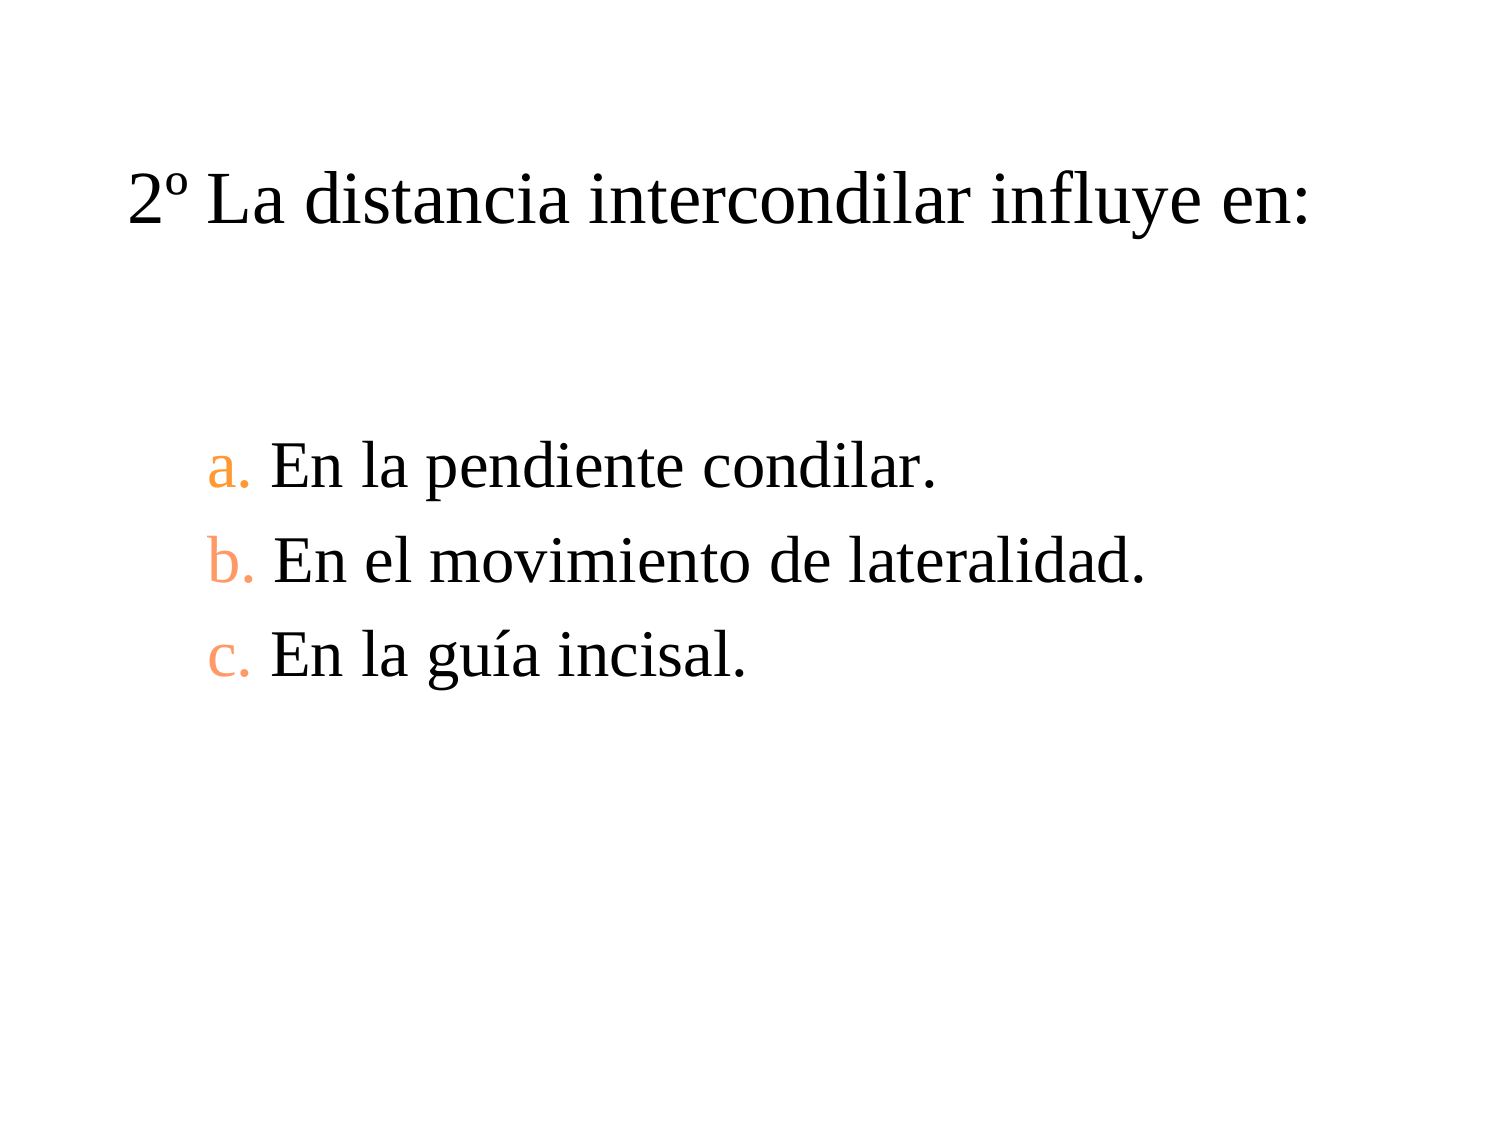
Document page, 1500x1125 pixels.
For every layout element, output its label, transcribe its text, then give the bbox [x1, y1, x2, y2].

title 2º La distancia intercondilar influye en: [112, 68, 1388, 319]
list a. En la pendiente condilar. b. En el movimiento de lateralidad. c. En la guía incisal. [29, 413, 1388, 1068]
